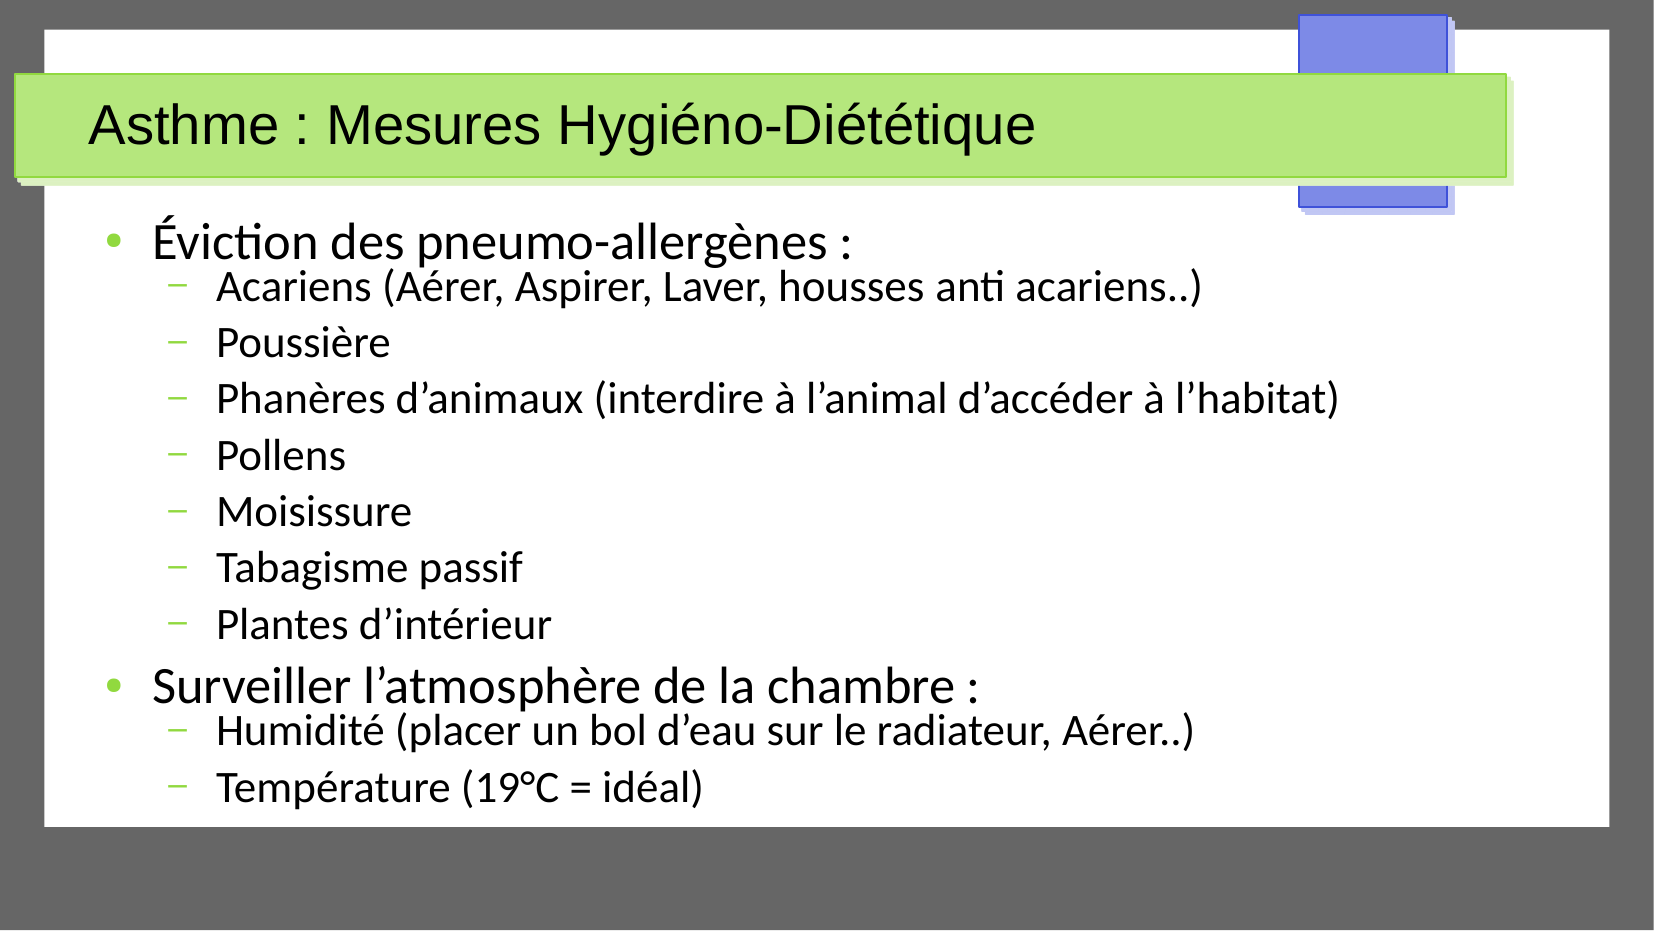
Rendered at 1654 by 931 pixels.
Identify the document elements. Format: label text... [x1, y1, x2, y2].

list Éviction des pneumo-allergènes : Acariens (Aérer, Aspirer, Laver, housses anti acariens..) Poussière Phanères d’animaux (interdire à l’animal d’accéder à l’habitat) Pollens Moisissure Tabagisme passif Plantes d’intérieur Surveiller l’atmosphère de la chambre : Humidité (placer un bol d’eau sur le radiateur, Aérer..) Température (19°C = idéal) [88, 221, 1565, 813]
title Asthme : Mesures Hygiéno-Diététique [88, 73, 1506, 178]
